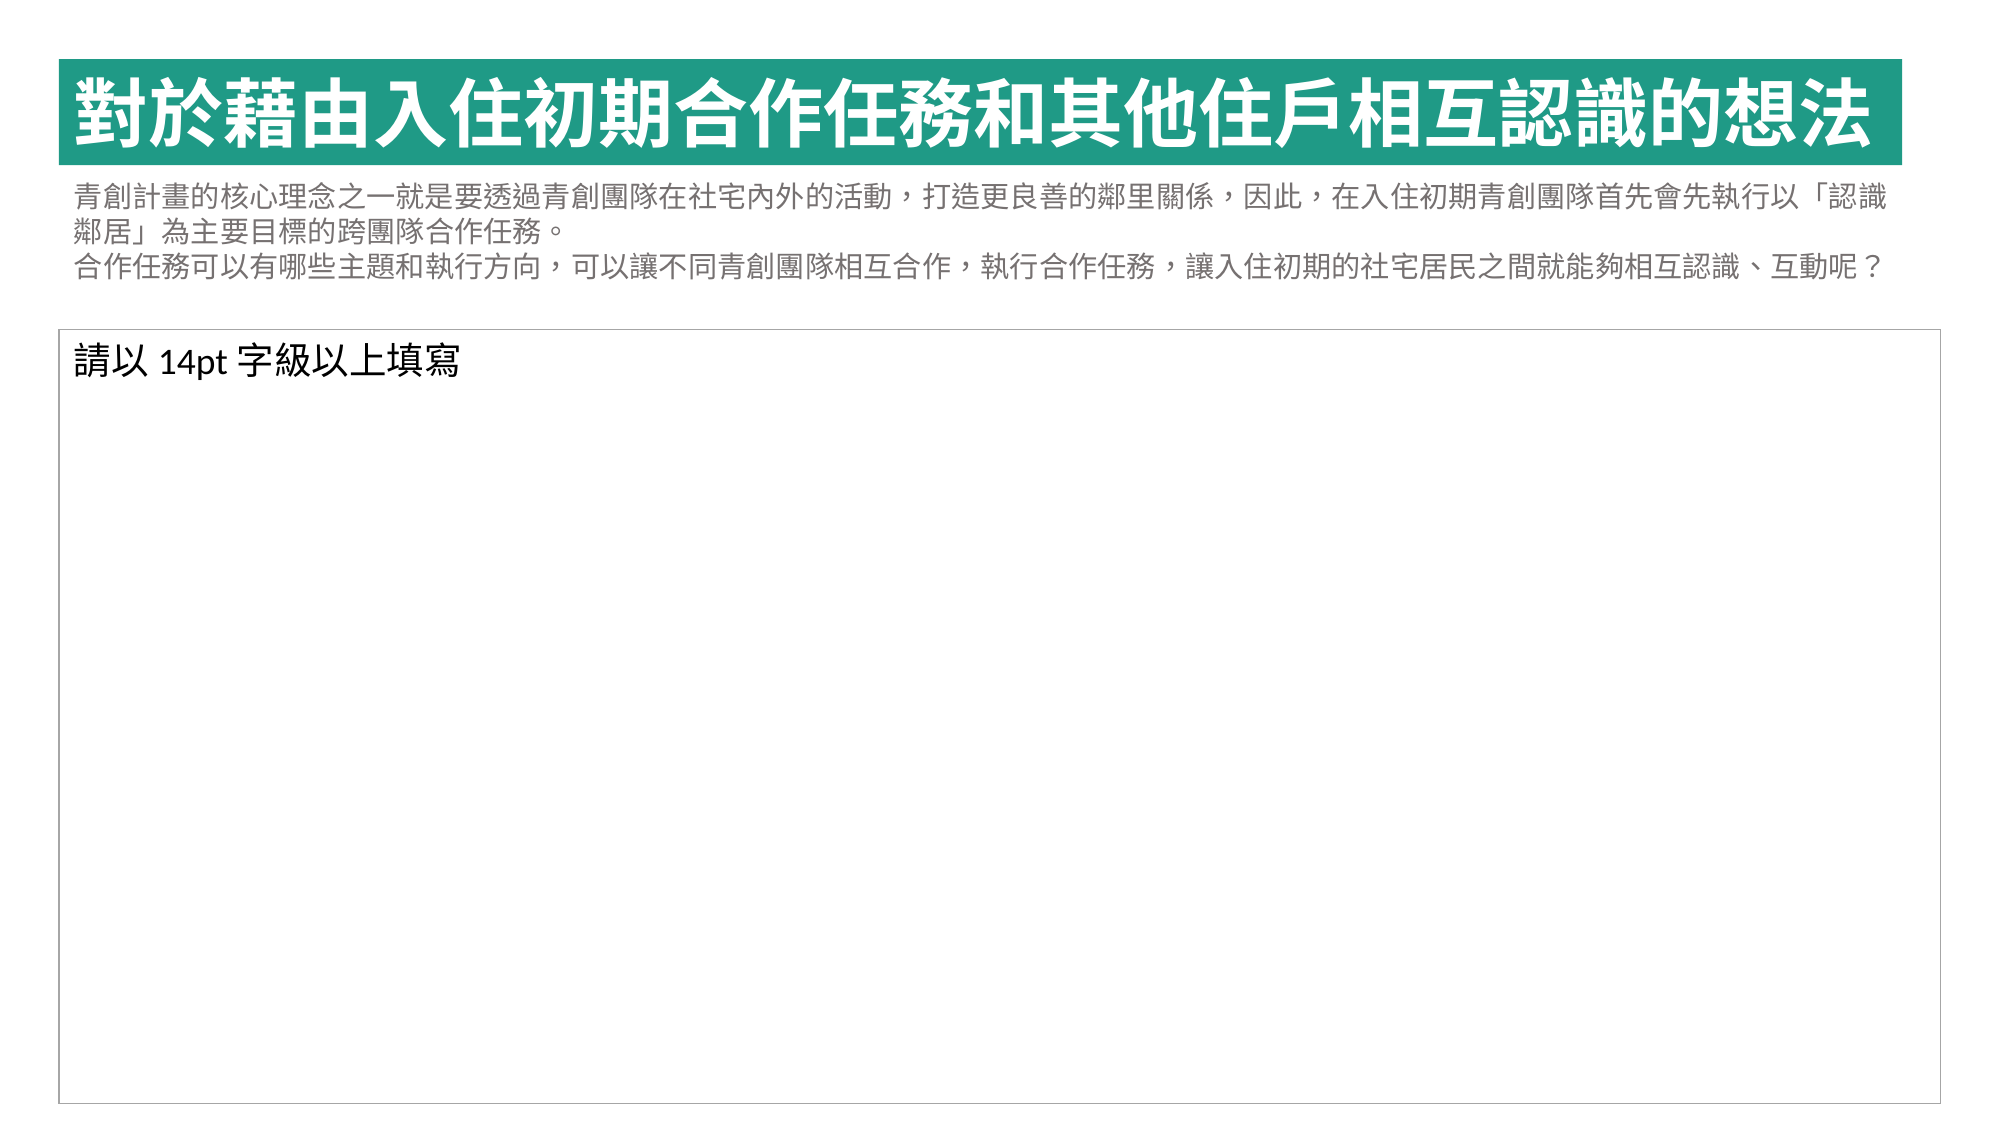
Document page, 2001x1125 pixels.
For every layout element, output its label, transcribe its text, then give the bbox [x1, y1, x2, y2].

text_box 對於藉由入住初期合作任務和其他住戶相互認識的想法 [58, 59, 1903, 166]
text_box 青創計畫的核心理念之一就是要透過青創團隊在社宅內外的活動，打造更良善的鄰里關係，因此，在入住初期青創團隊首先會先執行以「認識鄰居」為主要目標的跨團隊合作任務。 合作任務可以有哪些主題和執行方向，可以讓不同青創團隊相互合作，執行合作任務，讓入住初期的社宅居民之間就能夠相互認識、互動呢？ [58, 171, 1919, 293]
text_box 請以14pt字級以上填寫 [58, 329, 1941, 1104]
